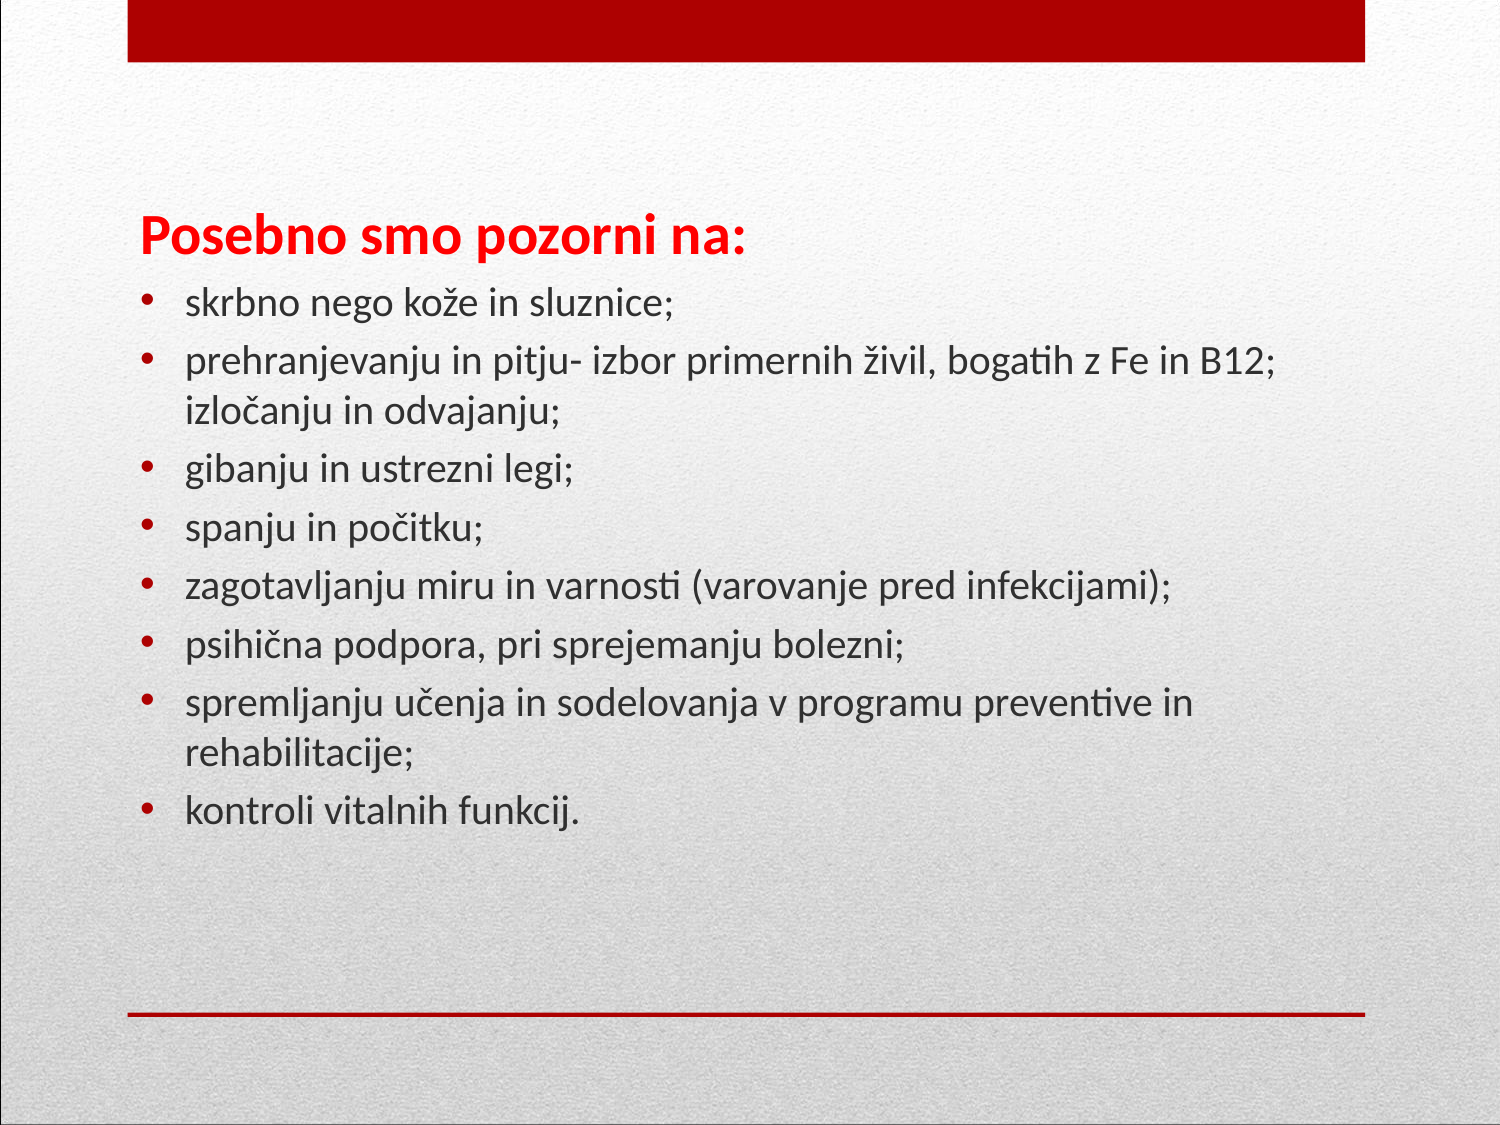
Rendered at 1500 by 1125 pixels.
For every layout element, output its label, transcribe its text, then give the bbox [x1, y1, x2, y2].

picture [0, 0, 1500, 1125]
list Posebno smo pozorni na: skrbno nego kože in sluznice; prehranjevanju in pitju- izbor primernih živil, bogatih z Fe in B12; izločanju in odvajanju; gibanju in ustrezni legi; spanju in počitku; zagotavljanju miru in varnosti (varovanje pred infekcijami); psihična podpora, pri sprejemanju bolezni; spremljanju učenja in sodelovanja v programu preventive in rehabilitacije; kontroli vitalnih funkcij. [125, 112, 1363, 917]
